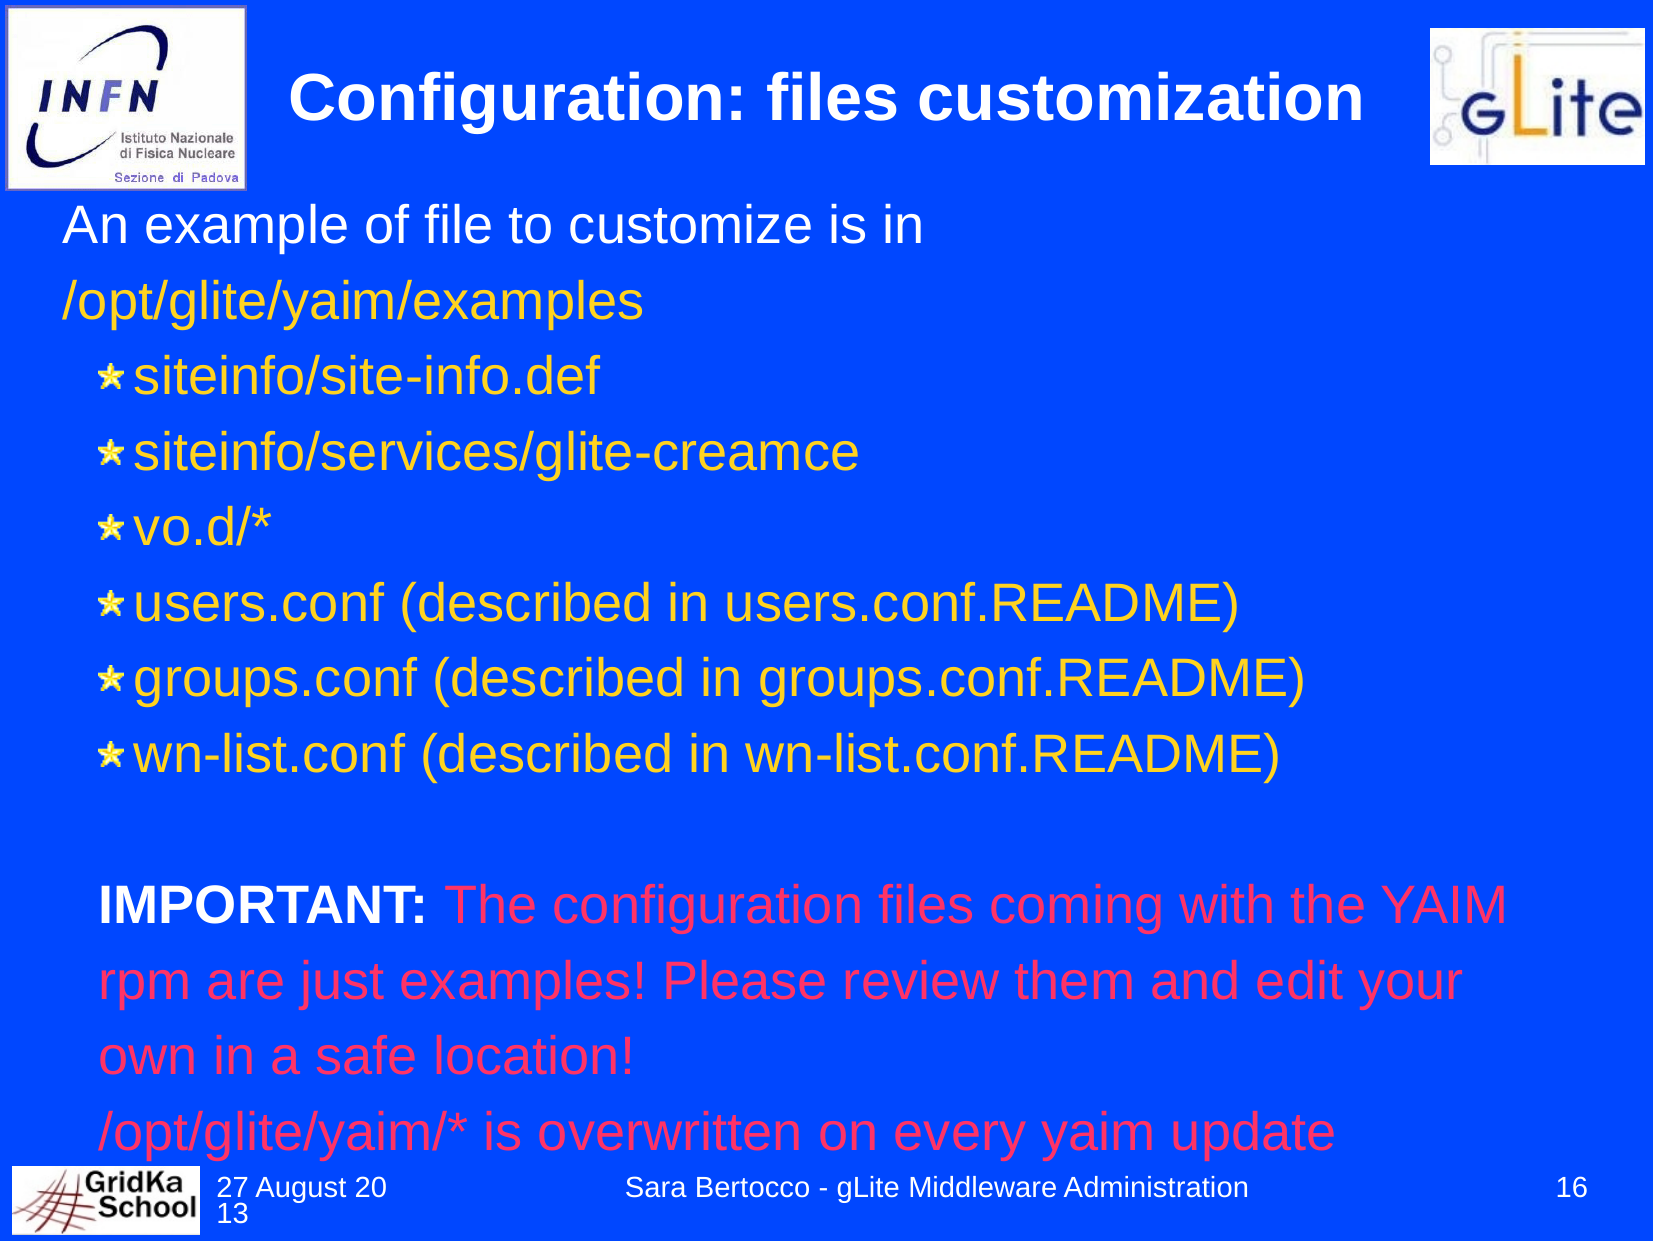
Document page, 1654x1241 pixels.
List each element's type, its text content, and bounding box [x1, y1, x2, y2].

title Configuration: files customization [247, 7, 1645, 188]
picture [1430, 28, 1645, 165]
picture [12, 1170, 200, 1235]
text_box An example of file to customize is in /opt/glite/yaim/examples siteinfo/site-info.def siteinfo/services/glite-creamce vo.d/* users.conf (described in users.conf.README) groups.conf (described in groups.conf.README) wn-list.conf (described in wn-list.conf.README) IMPORTANT: The configuration files coming with the YAIM rpm are just examples! Please review them and edit your own in a safe location! /opt/glite/yaim/* is overwritten on every yaim update [12, 187, 1541, 1170]
picture [5, 5, 247, 191]
